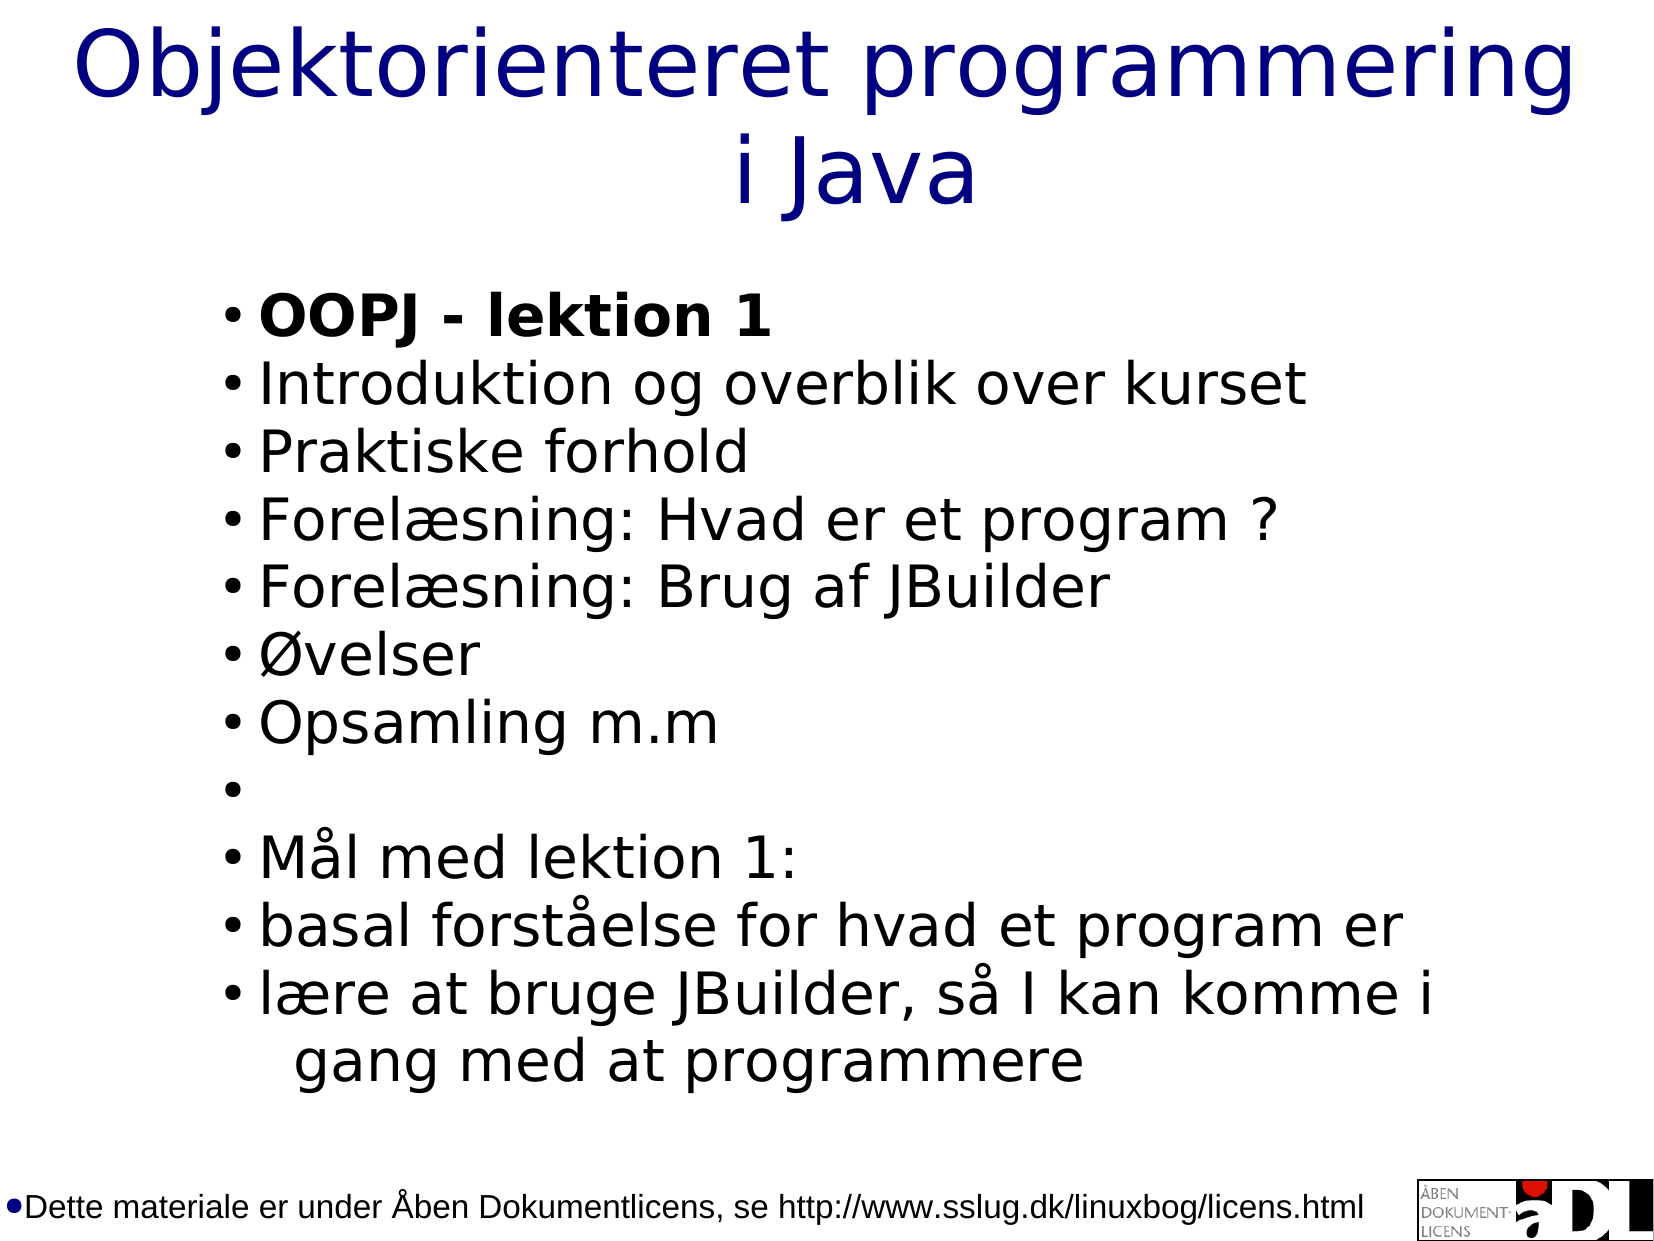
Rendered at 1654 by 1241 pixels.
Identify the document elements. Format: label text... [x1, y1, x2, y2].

picture [1417, 1179, 1654, 1241]
text_box Dette materiale er under Åben Dokumentlicens, se http://www.sslug.dk/linuxbog/licens.html [4, 1188, 1348, 1239]
subtitle OOPJ - lektion 1 Introduktion og overblik over kurset Praktiske forhold Forelæsning: Hvad er et program ? Forelæsning: Brug af JBuilder Øvelser Opsamling m.m Mål med lektion 1: basal forståelse for hvad et program er lære at bruge JBuilder, så I kan komme i gang med at programmere [151, 221, 1532, 1157]
title Objektorienteret programmering i Java [72, 10, 1582, 225]
